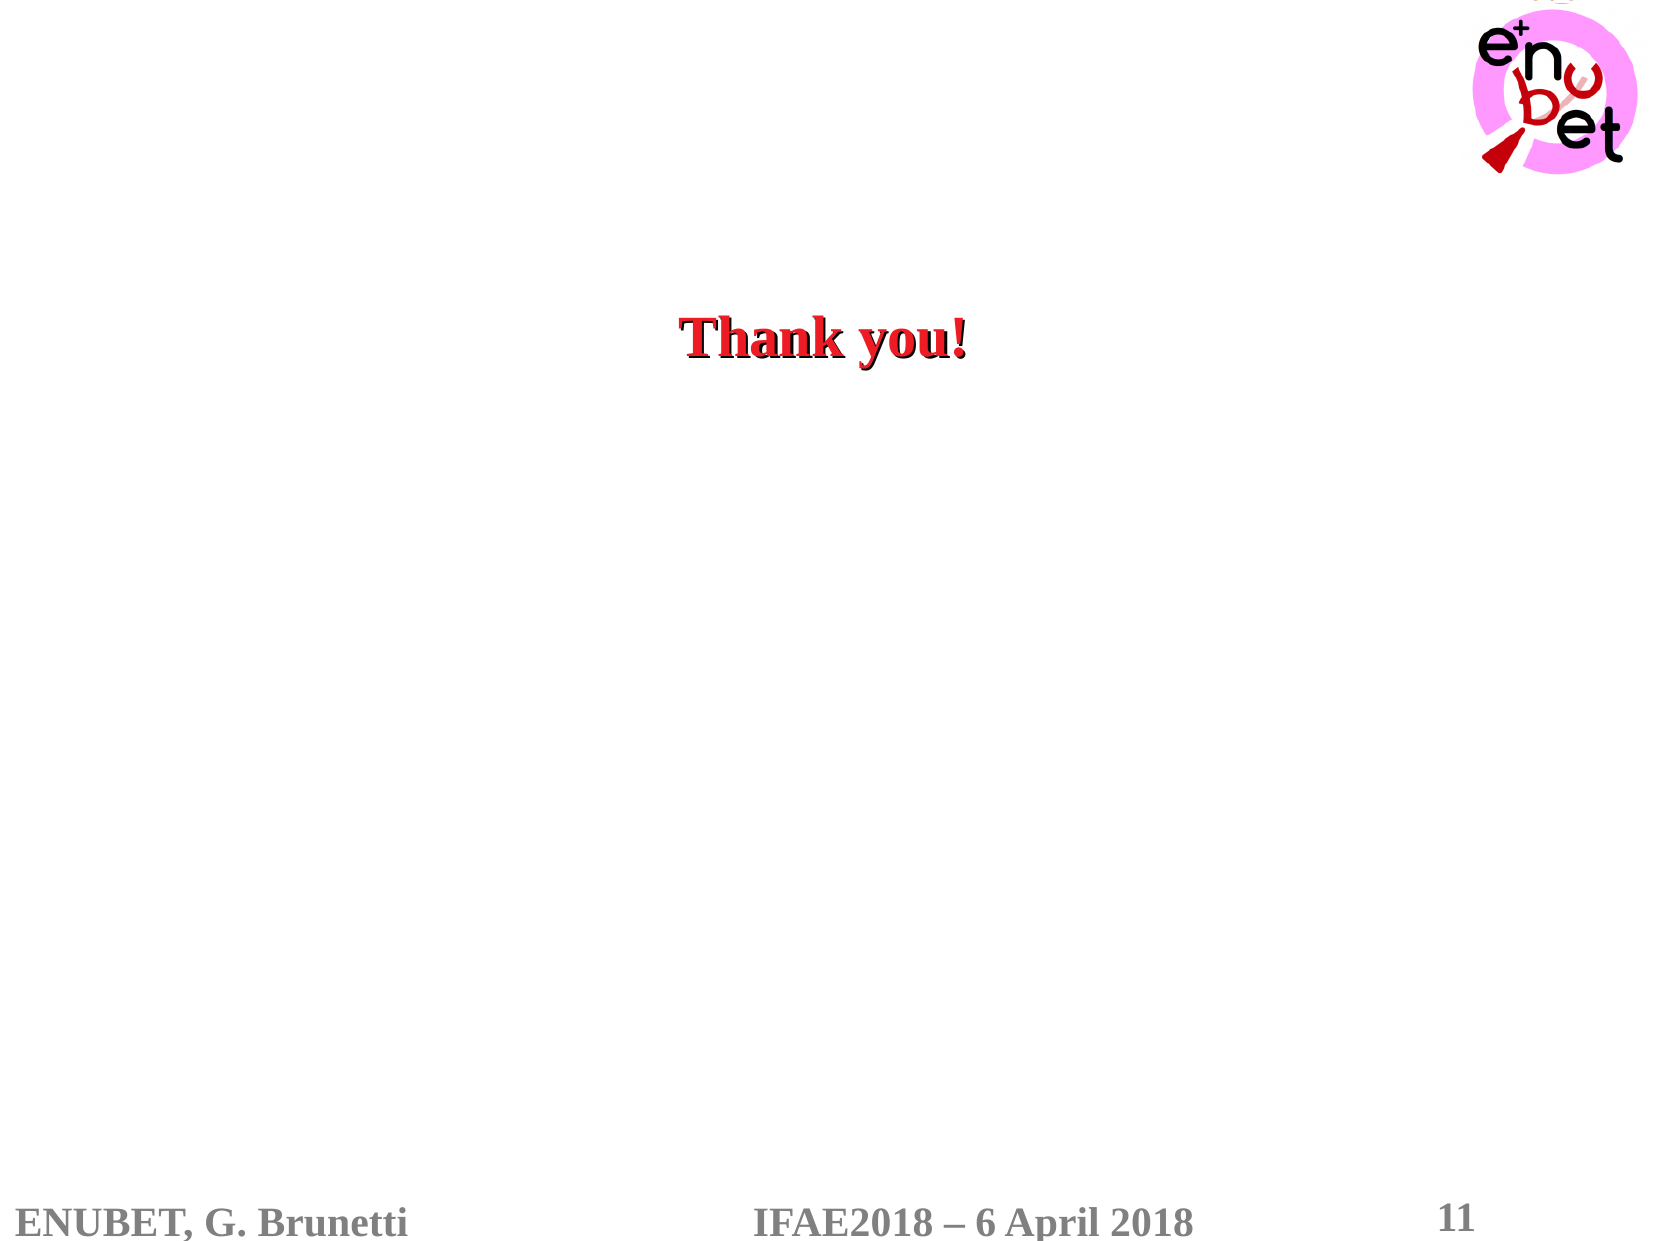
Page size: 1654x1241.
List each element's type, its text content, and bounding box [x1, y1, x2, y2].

picture [1461, 0, 1653, 178]
title Thank you! [0, 283, 1648, 390]
